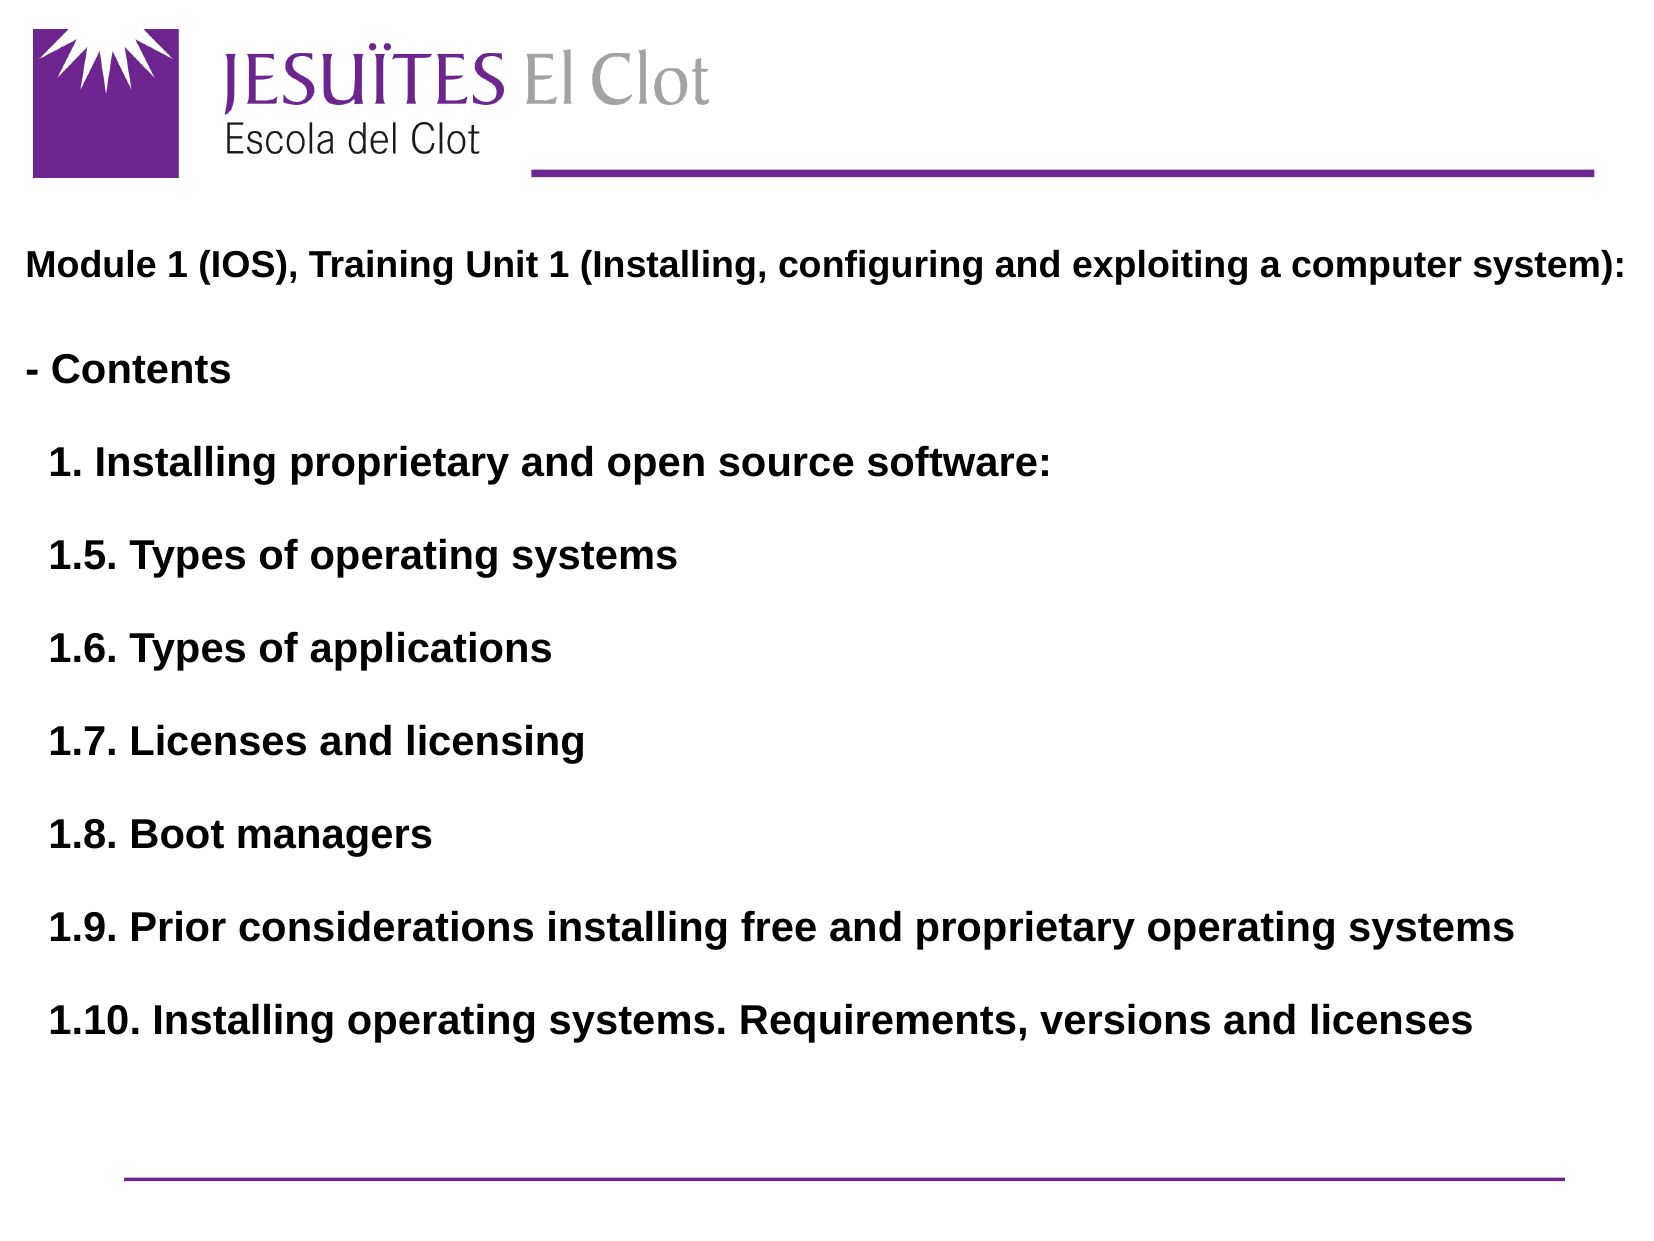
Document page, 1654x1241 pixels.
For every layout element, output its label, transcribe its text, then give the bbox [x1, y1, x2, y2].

picture [33, 29, 709, 178]
text_box [709, 169, 1595, 178]
text_box [124, 1177, 1565, 1182]
text_box Module 1 (IOS), Training Unit 1 (Installing, configuring and exploiting a computer system): - Contents 1. Installing proprietary and open source software: 1.5. Types of operating systems 1.6. Types of applications 1.7. Licenses and licensing 1.8. Boot managers 1.9. Prior considerations installing free and proprietary operating systems 1.10. Installing operating systems. Requirements, versions and licenses [10, 236, 1654, 1144]
